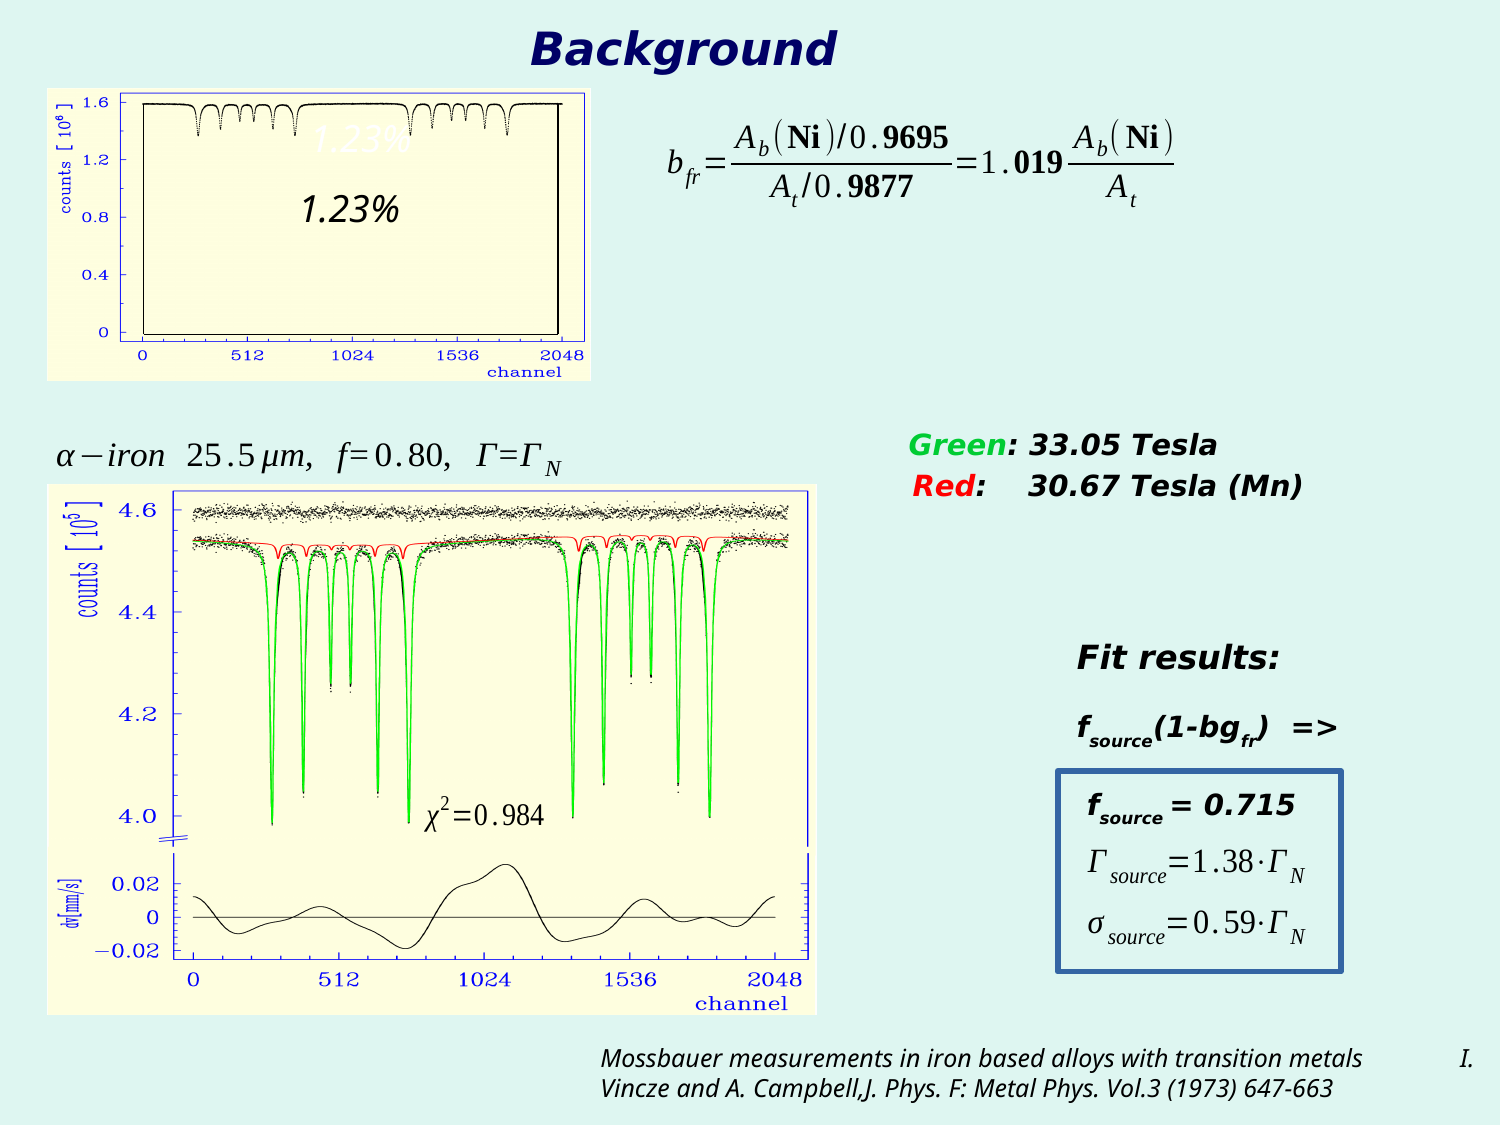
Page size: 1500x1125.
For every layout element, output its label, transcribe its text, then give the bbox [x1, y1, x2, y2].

text_box 1.23% [295, 108, 447, 177]
chart [47, 436, 575, 482]
text_box Green: 33.05 Tesla [893, 419, 1335, 479]
text_box fsource(1-bgfr) => fsource = 0.715 [1061, 774, 1338, 841]
chart [1079, 904, 1319, 950]
chart [415, 792, 555, 833]
text_box Mossbauer measurements in iron based alloys with transition metals I. Vincze and A. Campbell,J. Phys. F: Metal Phys. Vol.3 (1973) 647-663 [585, 1035, 1497, 1111]
text_box Red: 30.67 Tesla (Mn) [897, 459, 1339, 510]
text_box 1.23% [283, 177, 456, 238]
picture [47, 484, 818, 1016]
chart [658, 116, 1188, 213]
chart [1077, 843, 1318, 889]
text_box fsource(1-bgfr) => fsource = 0.715 [1061, 701, 1355, 841]
text_box Background [514, 12, 957, 107]
picture [47, 88, 591, 383]
text_box Fit results: [1062, 629, 1346, 699]
